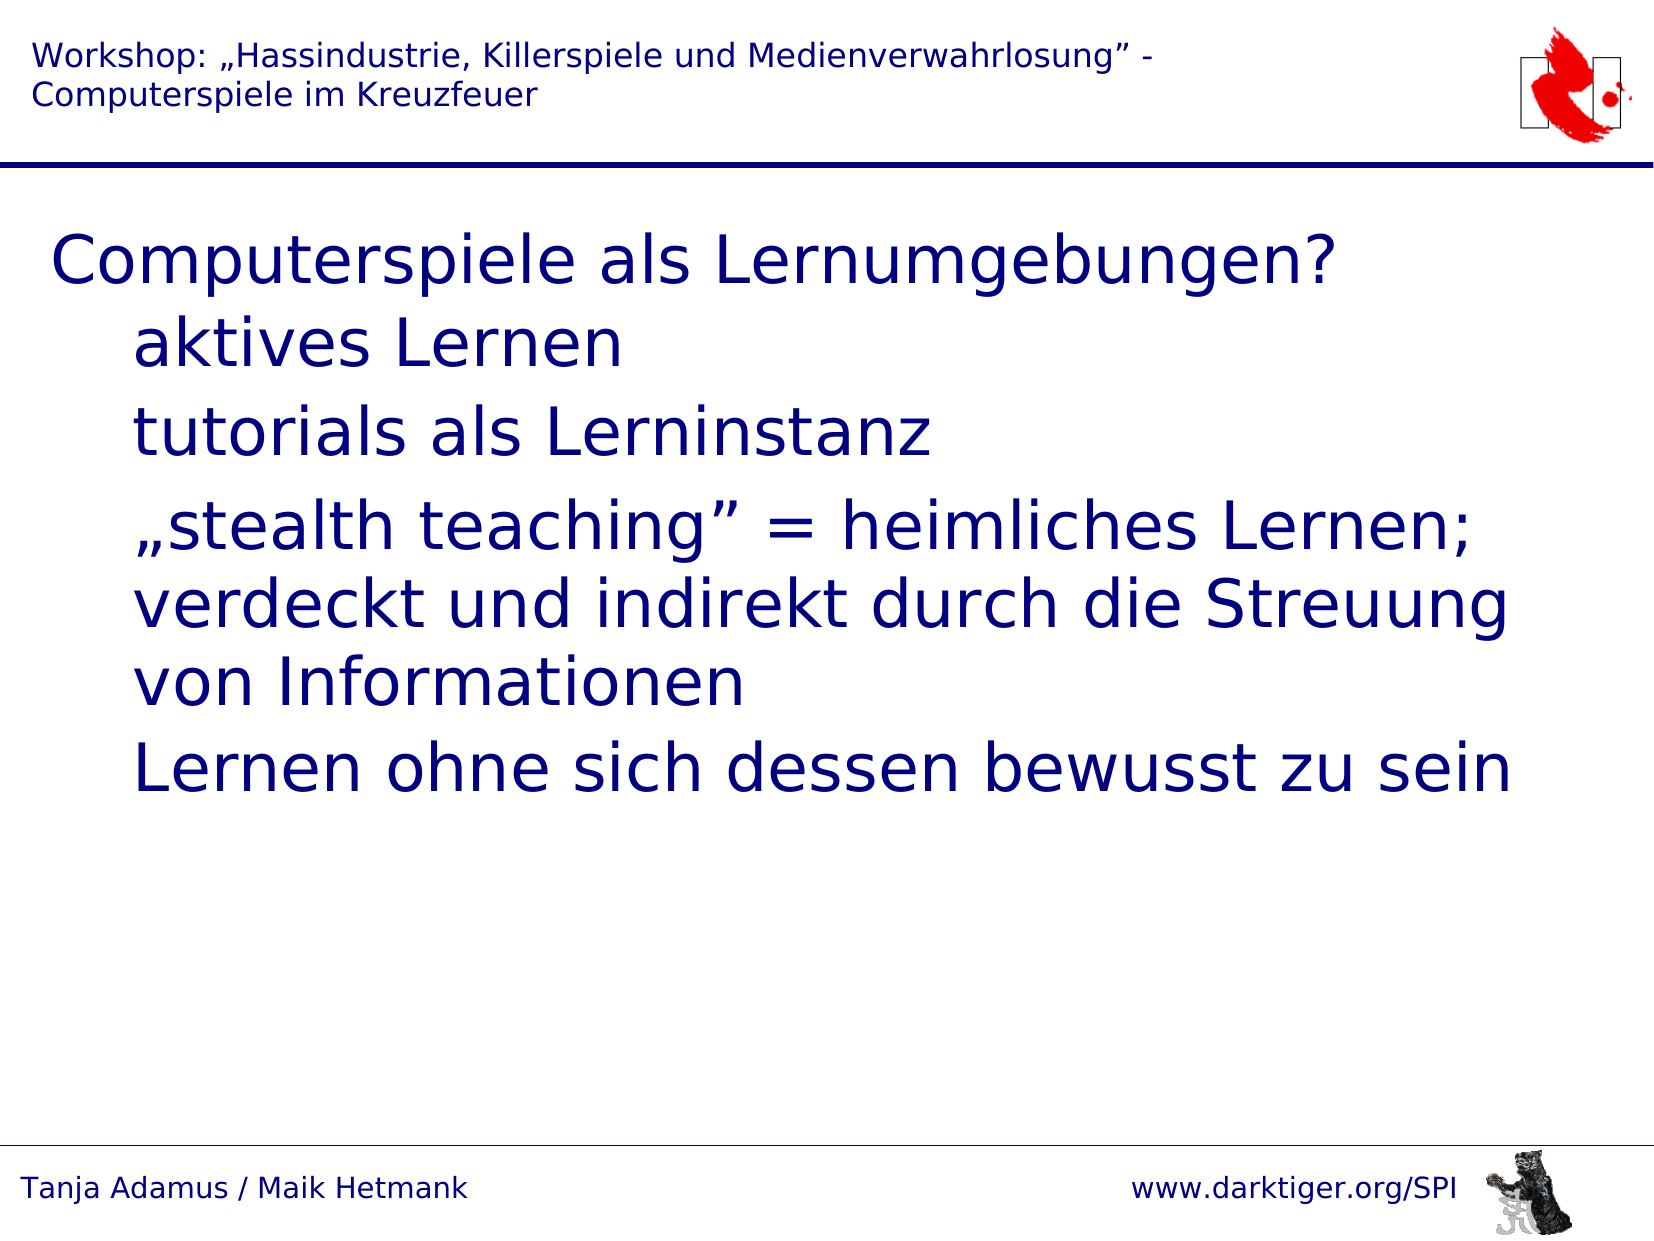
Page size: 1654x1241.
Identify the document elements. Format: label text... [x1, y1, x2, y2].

text_box „stealth teaching” = heimliches Lernen; verdeckt und indirekt durch die Streuung von Informationen [118, 480, 1625, 722]
picture [1486, 1150, 1572, 1235]
text_box tutorials als Lerninstanz [118, 385, 1625, 479]
picture [1503, 16, 1632, 148]
text_box Workshop: „Hassindustrie, Killerspiele und Medienverwahrlosung” - Computerspiele im Kreuzfeuer [16, 29, 1418, 178]
text_box Lernen ohne sich dessen bewusst zu sein [118, 722, 1625, 815]
text_box aktives Lernen [118, 297, 1625, 385]
text_box Computerspiele als Lernumgebungen? [35, 214, 1565, 308]
